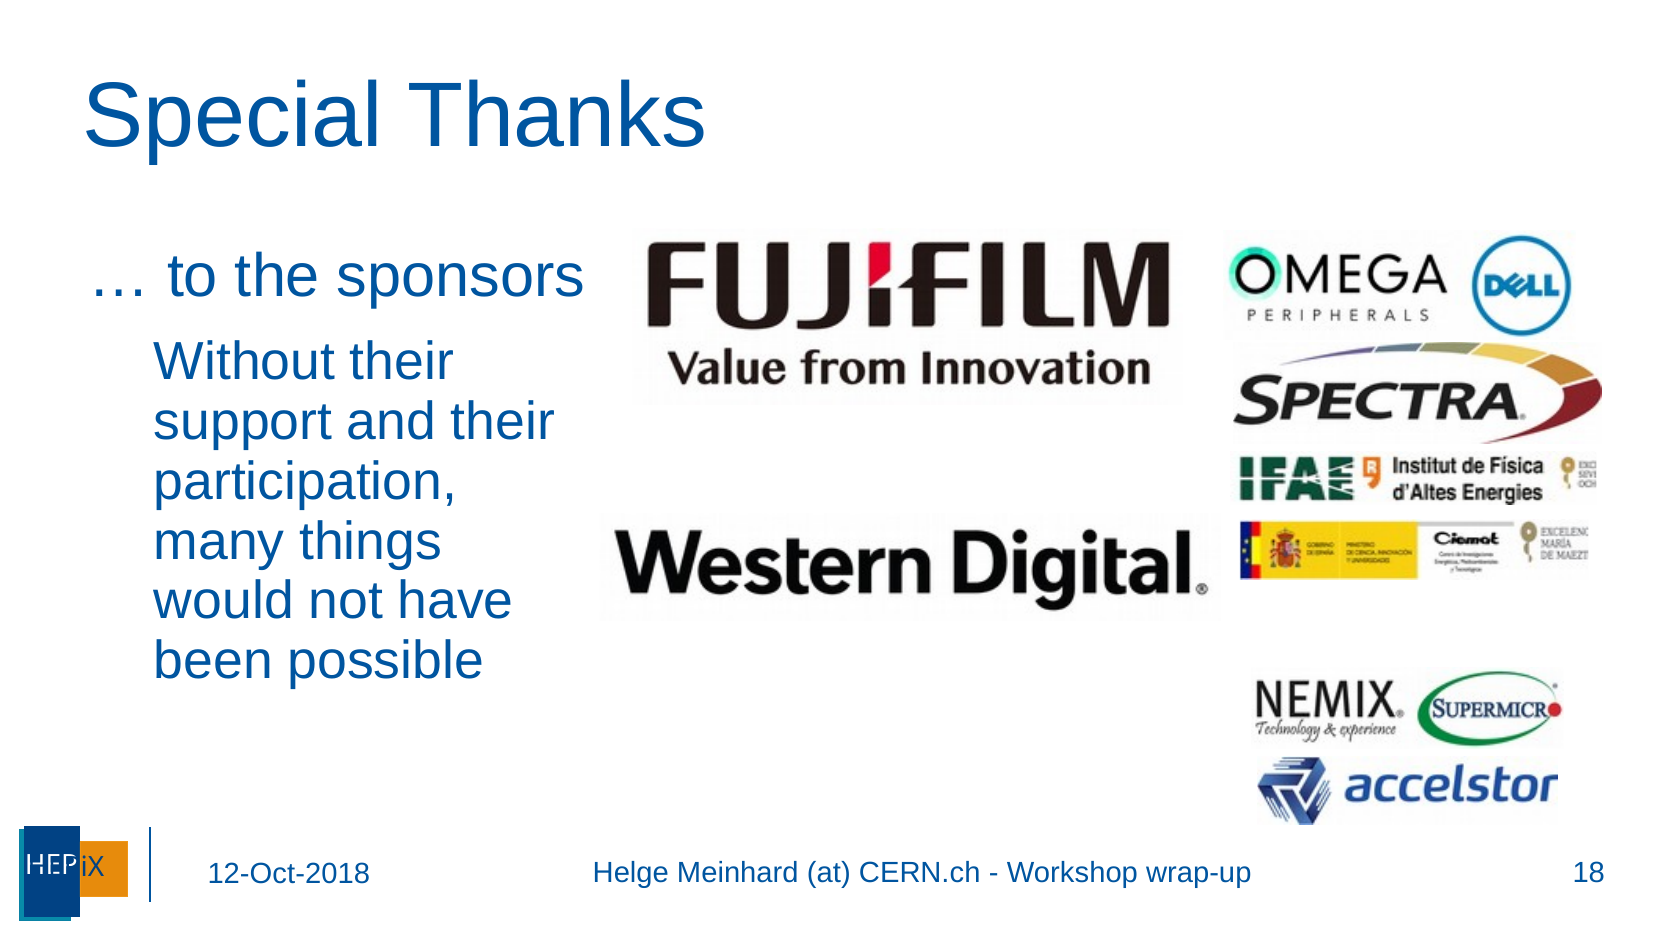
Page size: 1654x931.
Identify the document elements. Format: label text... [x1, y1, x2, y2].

list … to the sponsors Without their support and their participation, many things would not have been possible [23, 241, 586, 781]
picture [1223, 230, 1576, 340]
picture [1239, 519, 1589, 580]
picture [1230, 451, 1597, 505]
picture [599, 513, 1221, 621]
picture [1251, 667, 1564, 749]
picture [1233, 342, 1602, 444]
picture [632, 228, 1183, 406]
title Special Thanks [82, 37, 1571, 193]
picture [1257, 756, 1558, 825]
